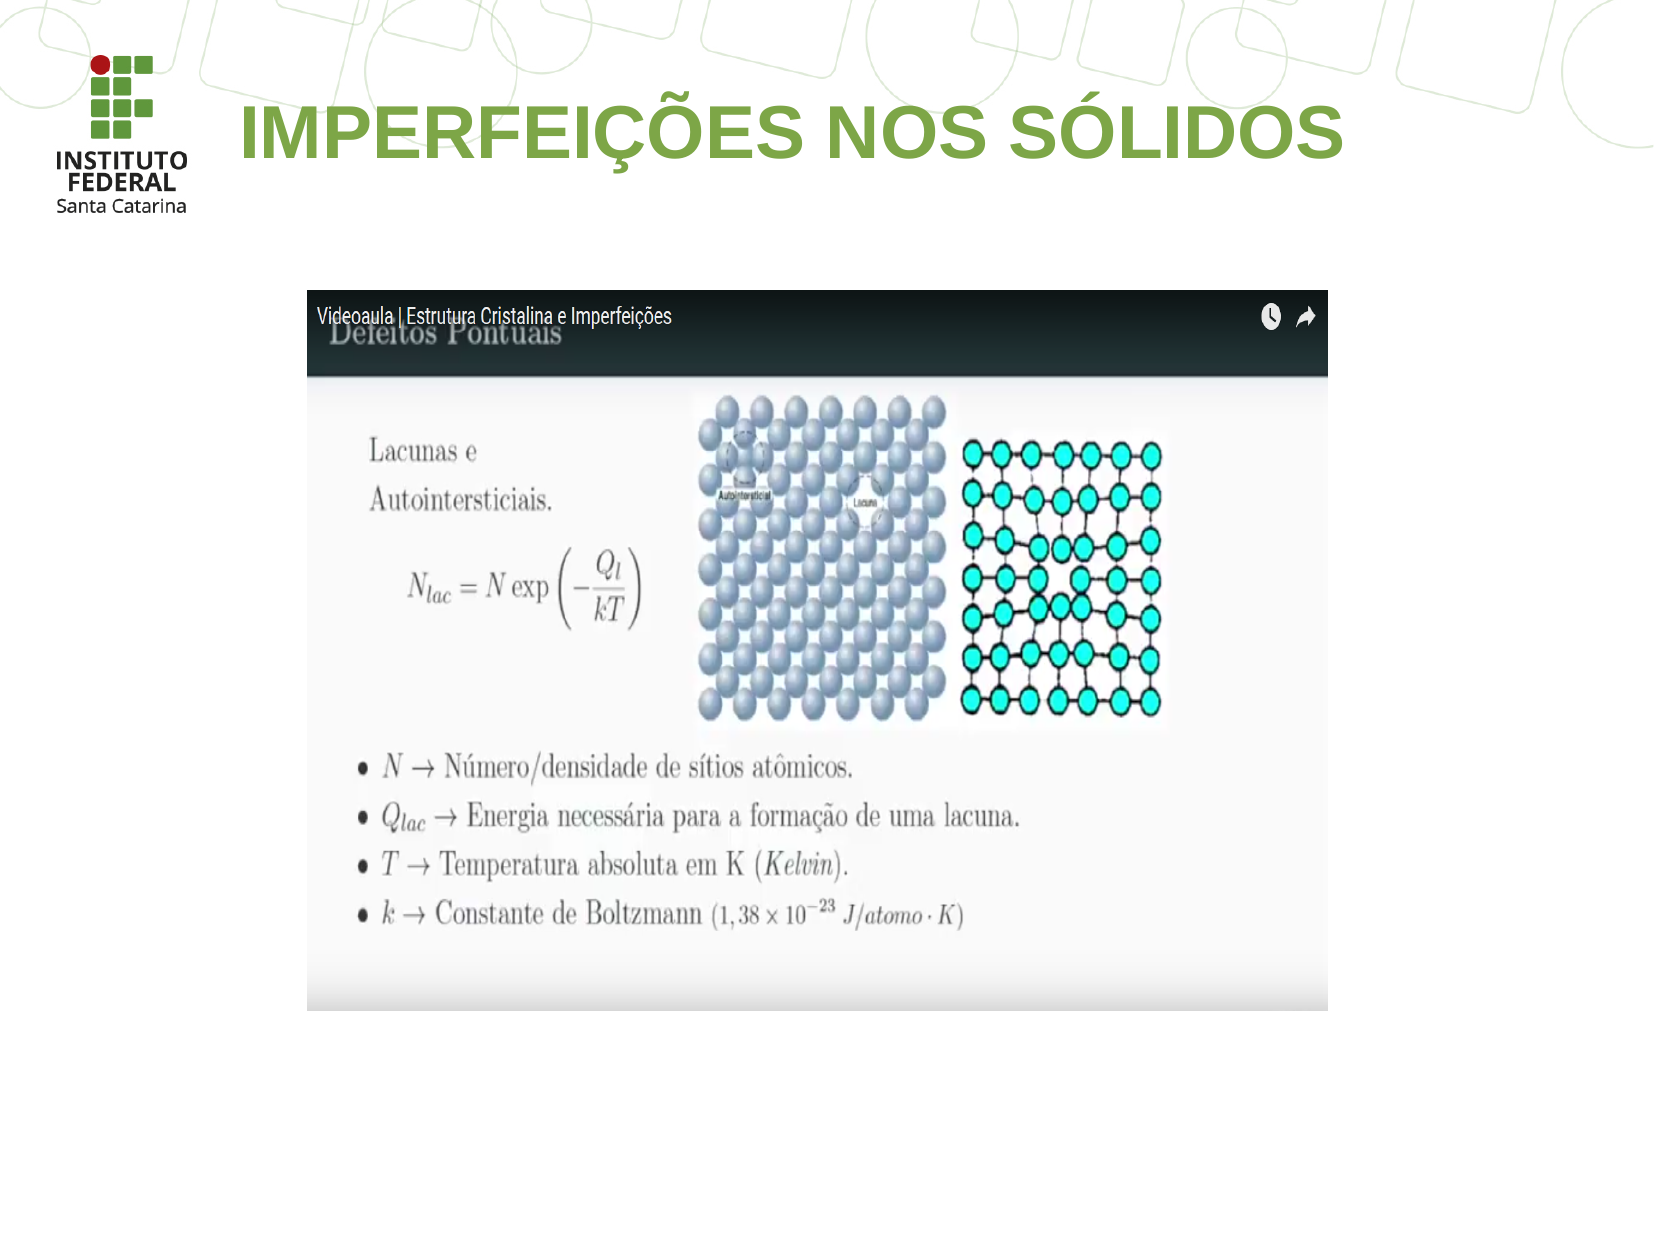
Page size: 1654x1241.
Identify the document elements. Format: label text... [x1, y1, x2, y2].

text_box IMPERFEIÇÕES NOS SÓLIDOS [224, 83, 1536, 201]
picture [0, 0, 1654, 1169]
